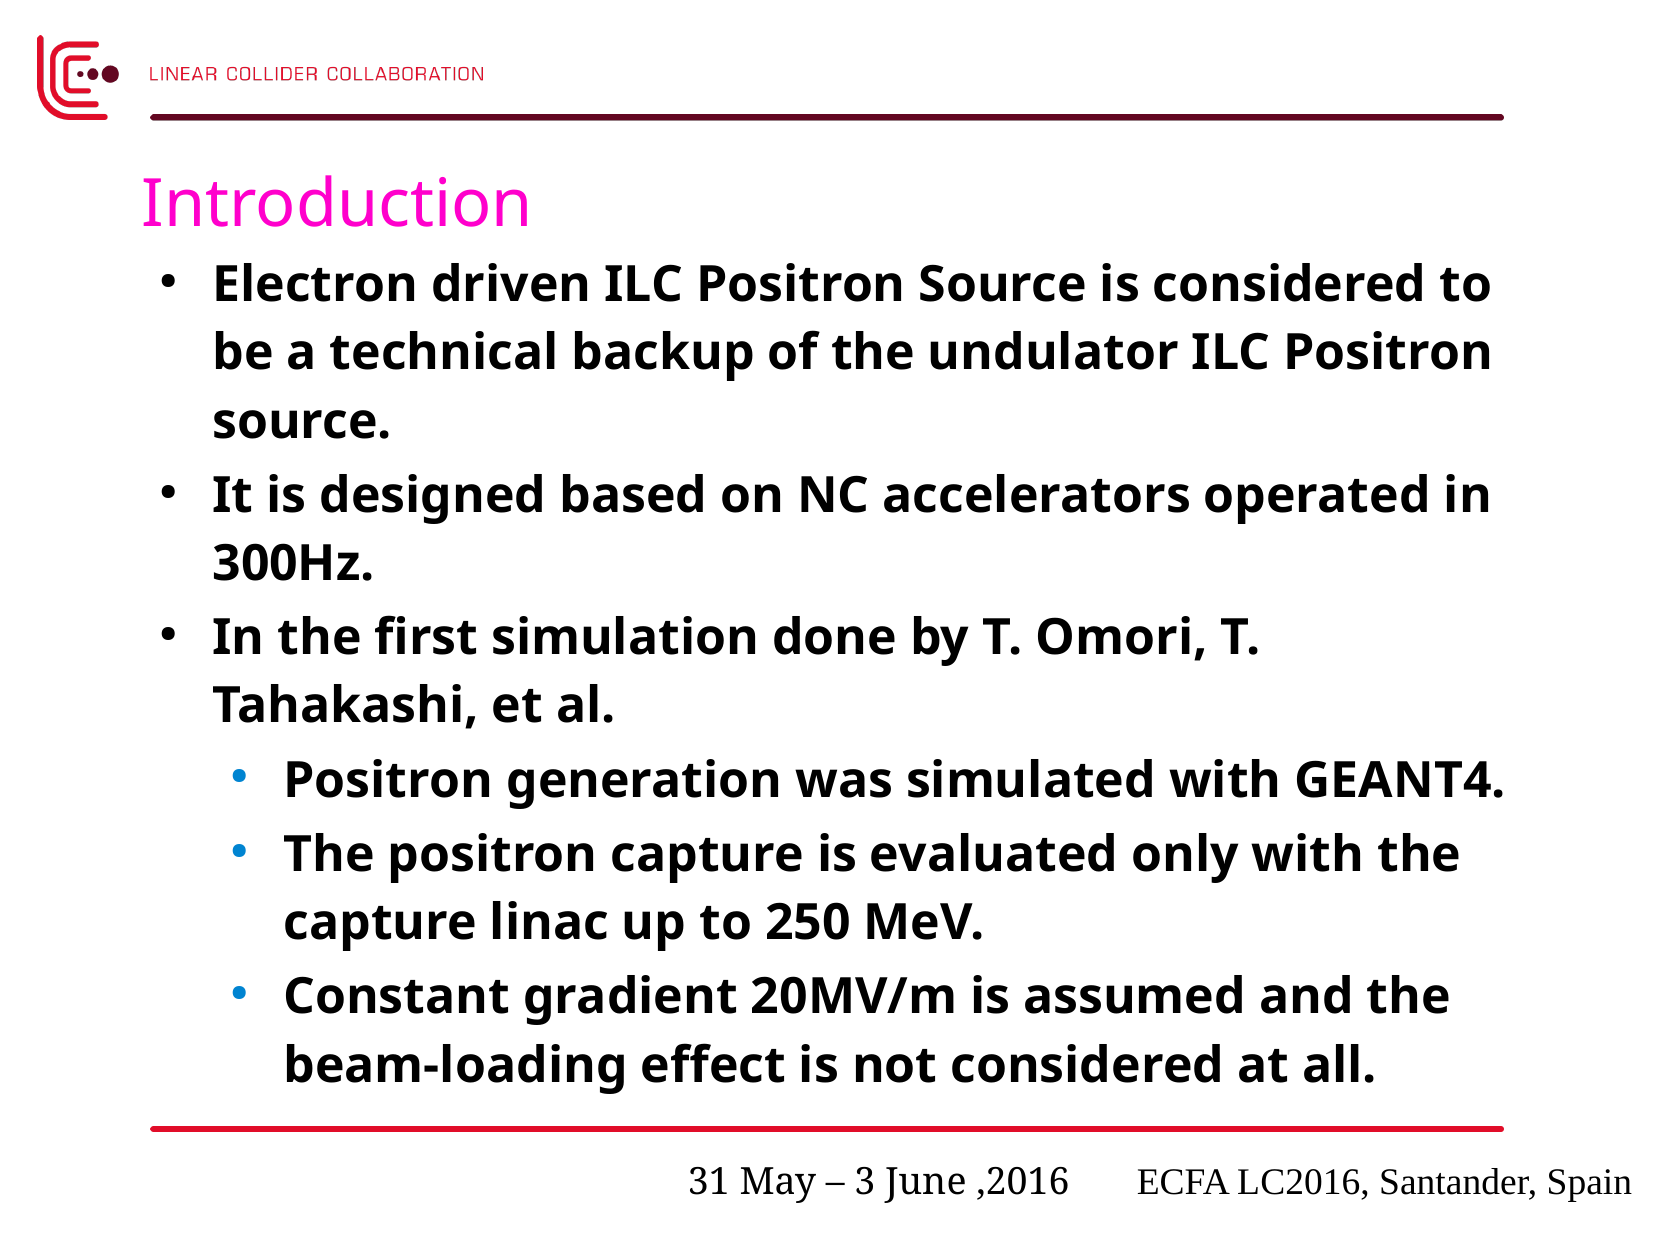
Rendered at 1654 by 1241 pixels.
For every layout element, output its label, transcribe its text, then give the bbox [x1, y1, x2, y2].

list Electron driven ILC Positron Source is considered to be a technical backup of the undulator ILC Positron source. It is designed based on NC accelerators operated in 300Hz. In the first simulation done by T. Omori, T. Tahakashi, et al. Positron generation was simulated with GEANT4. The positron capture is evaluated only with the capture linac up to 250 MeV. Constant gradient 20MV/m is assumed and the beam-loading effect is not considered at all. [141, 248, 1530, 1157]
title Introduction [141, 82, 1530, 248]
picture [37, 35, 483, 120]
